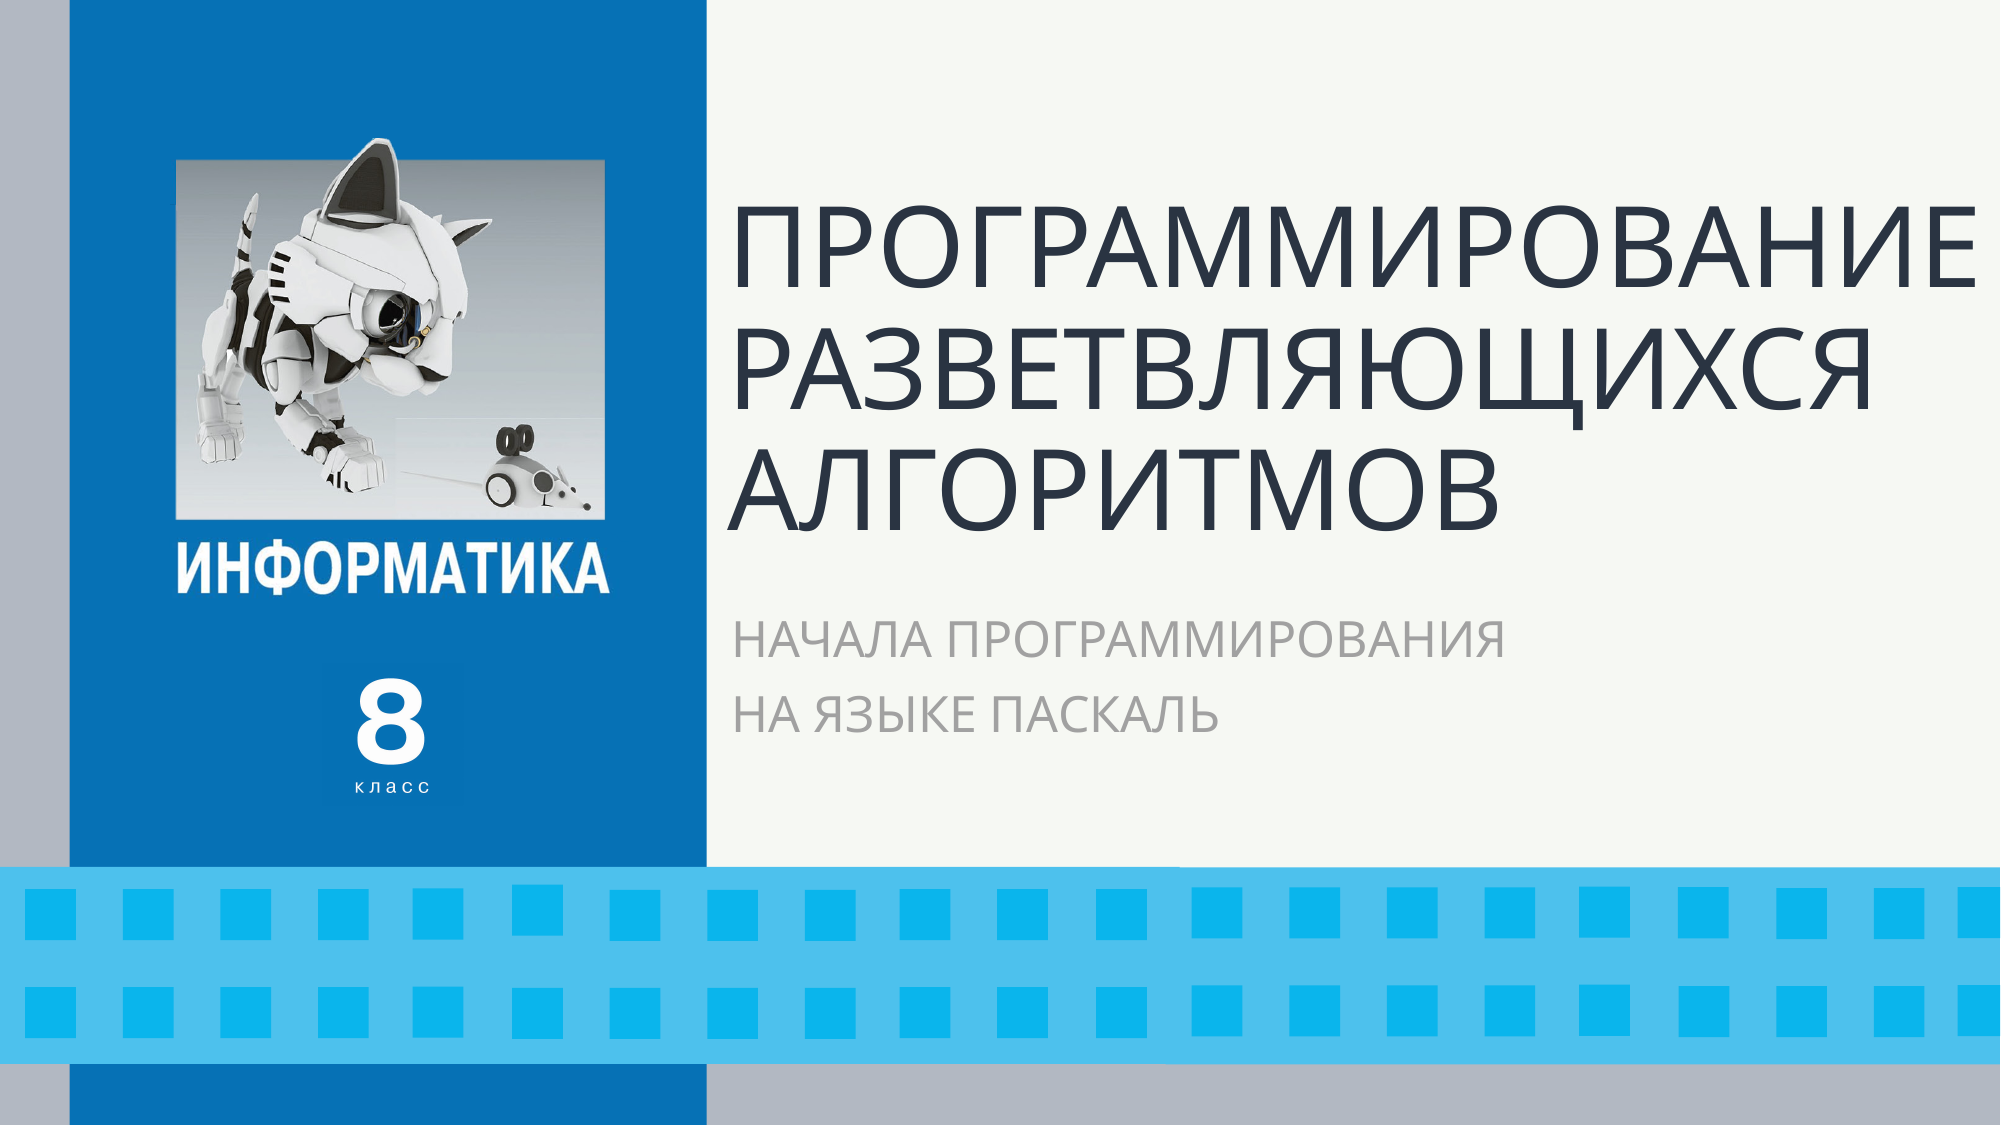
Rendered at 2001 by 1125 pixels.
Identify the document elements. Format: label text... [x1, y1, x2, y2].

picture [170, 118, 606, 522]
subtitle НАЧАЛА ПРОГРАММИРОВАНИЯ НА ЯЗЫКЕ ПАСКАЛЬ [716, 606, 1876, 879]
picture [169, 532, 629, 603]
picture [322, 663, 464, 806]
title ПРОГРАММИРОВАНИЕ РАЗВЕТВЛЯЮЩИХСЯ АЛГОРИТМОВ [712, 88, 2000, 563]
